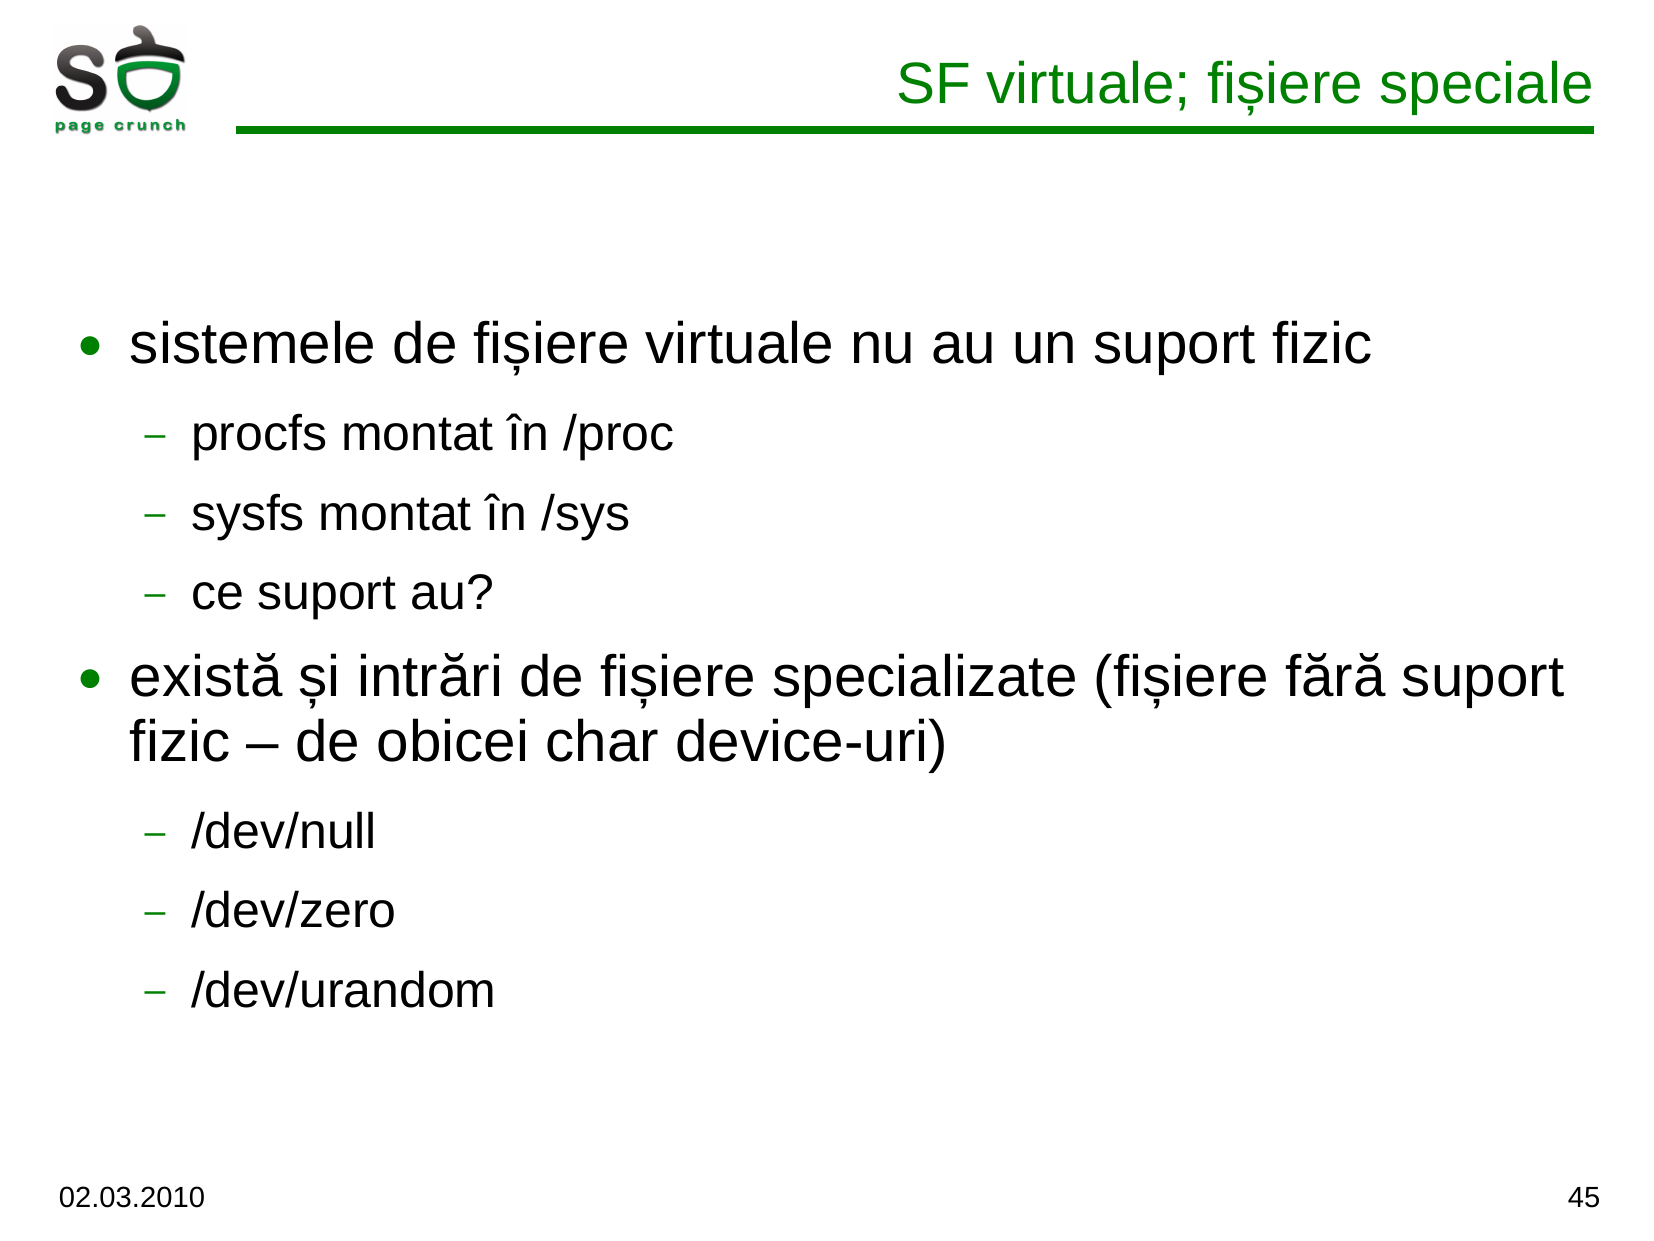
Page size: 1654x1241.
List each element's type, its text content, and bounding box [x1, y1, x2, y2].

picture [53, 23, 188, 136]
list sistemele de fișiere virtuale nu au un suport fizic procfs montat în /proc sysfs montat în /sys ce suport au? există și intrări de fișiere specializate (fișiere fără suport fizic – de obicei char device-uri) /dev/null /dev/zero /dev/urandom [59, 177, 1595, 1152]
title SF virtuale; fișiere speciale [236, 49, 1595, 119]
